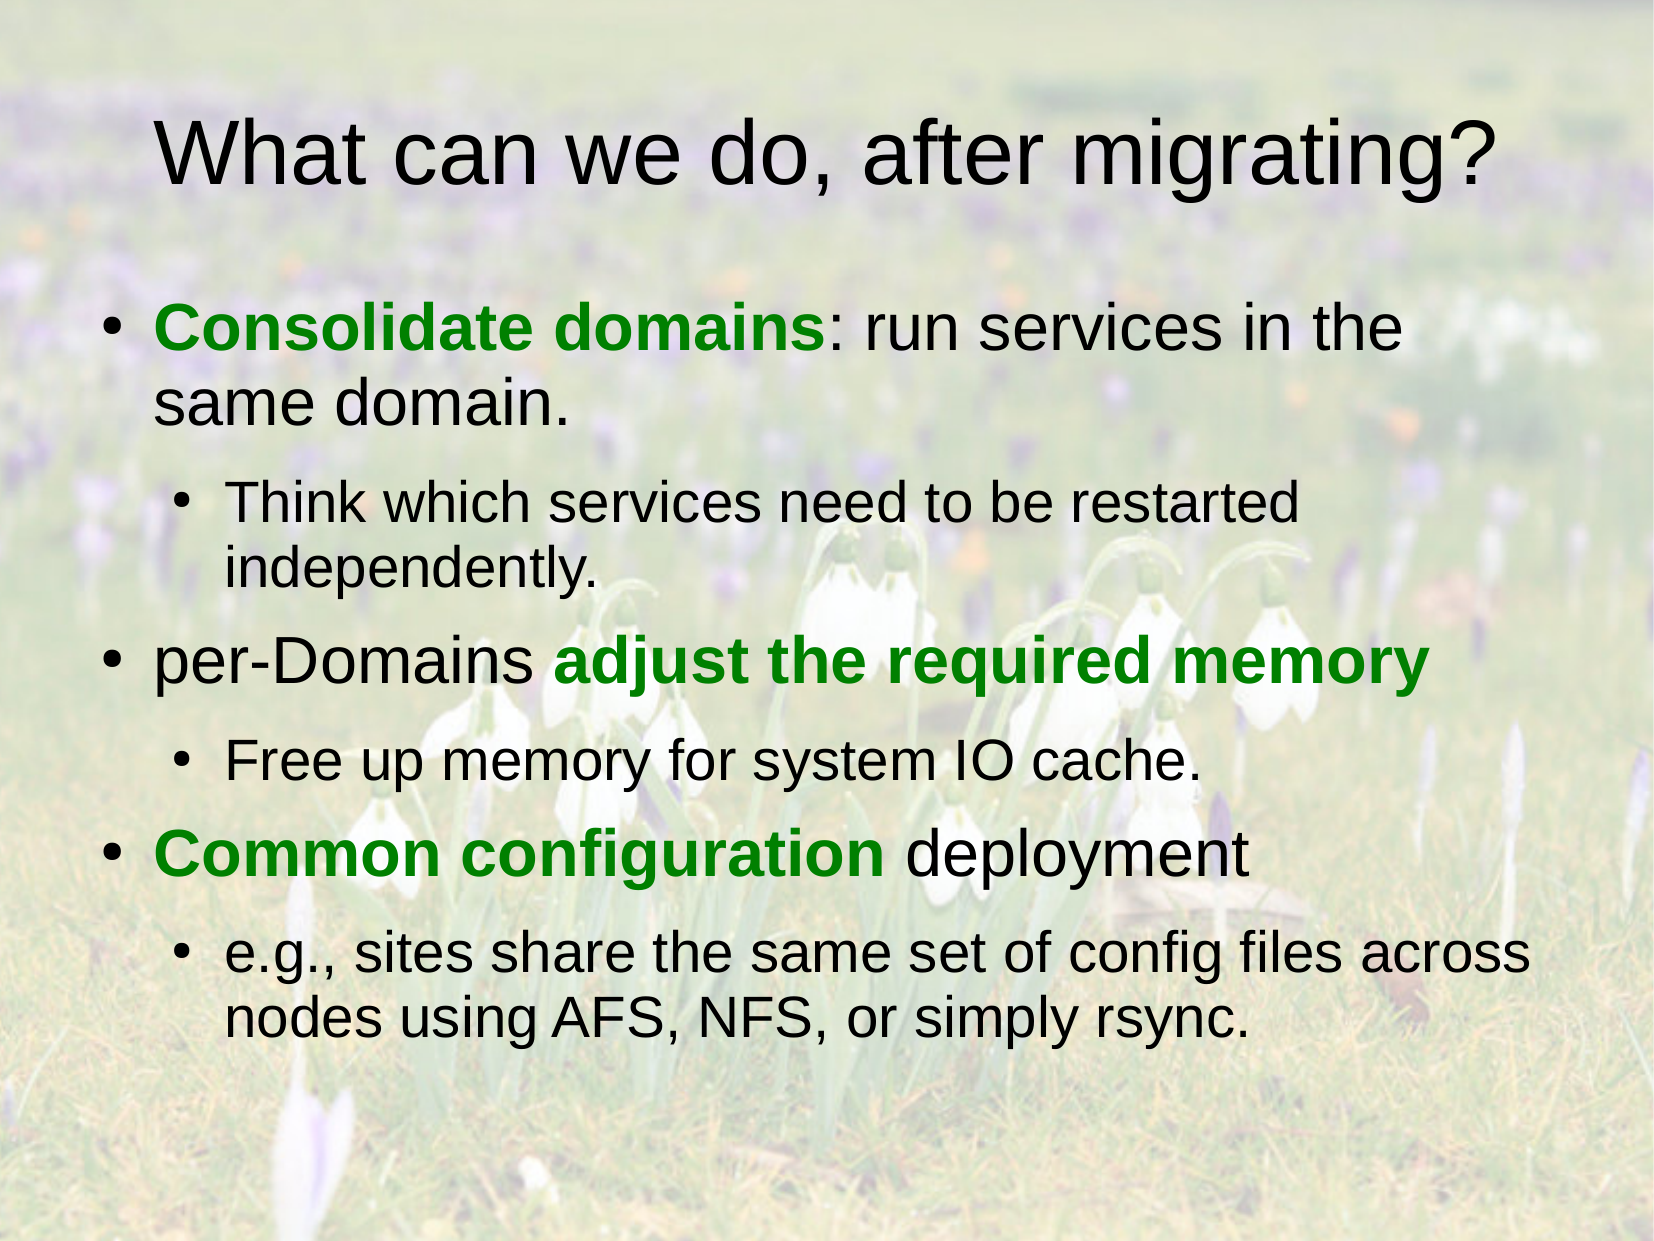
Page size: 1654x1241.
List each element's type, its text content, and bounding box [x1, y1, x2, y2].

list Consolidate domains: run services in the same domain. Think which services need to be restarted independently. per-Domains adjust the required memory Free up memory for system IO cache. Common configuration deployment e.g., sites share the same set of config files across nodes using AFS, NFS, or simply rsync. [82, 290, 1571, 1109]
title What can we do, after migrating? [82, 49, 1571, 257]
picture [0, 0, 1654, 1241]
